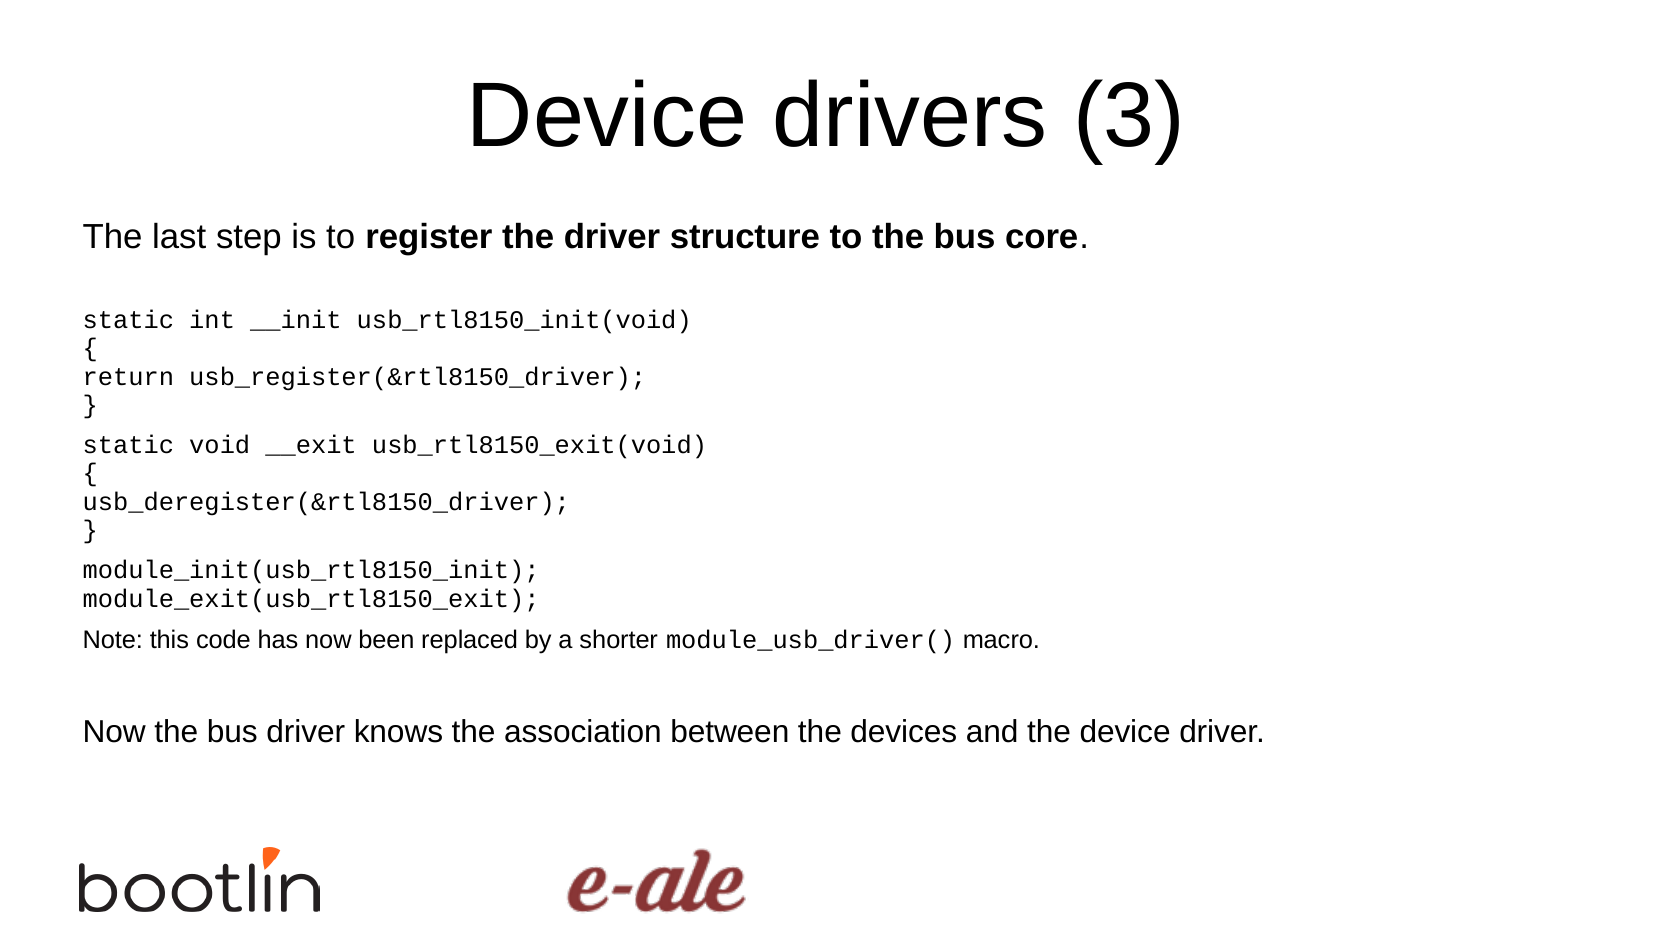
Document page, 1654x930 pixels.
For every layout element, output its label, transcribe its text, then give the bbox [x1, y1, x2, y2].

picture [565, 847, 749, 915]
title Device drivers (3) [82, 37, 1571, 193]
list The last step is to register the driver structure to the bus core. static int __init usb_rtl8150_init(void) { return usb_register(&rtl8150_driver); } static void __exit usb_rtl8150_exit(void) { usb_deregister(&rtl8150_driver); } module_init(usb_rtl8150_init); module_exit(usb_rtl8150_exit); Note: this code has now been replaced by a shorter module_usb_driver() macro. Now the bus driver knows the association between the devices and the device driver. [82, 217, 1571, 757]
picture [79, 847, 320, 912]
